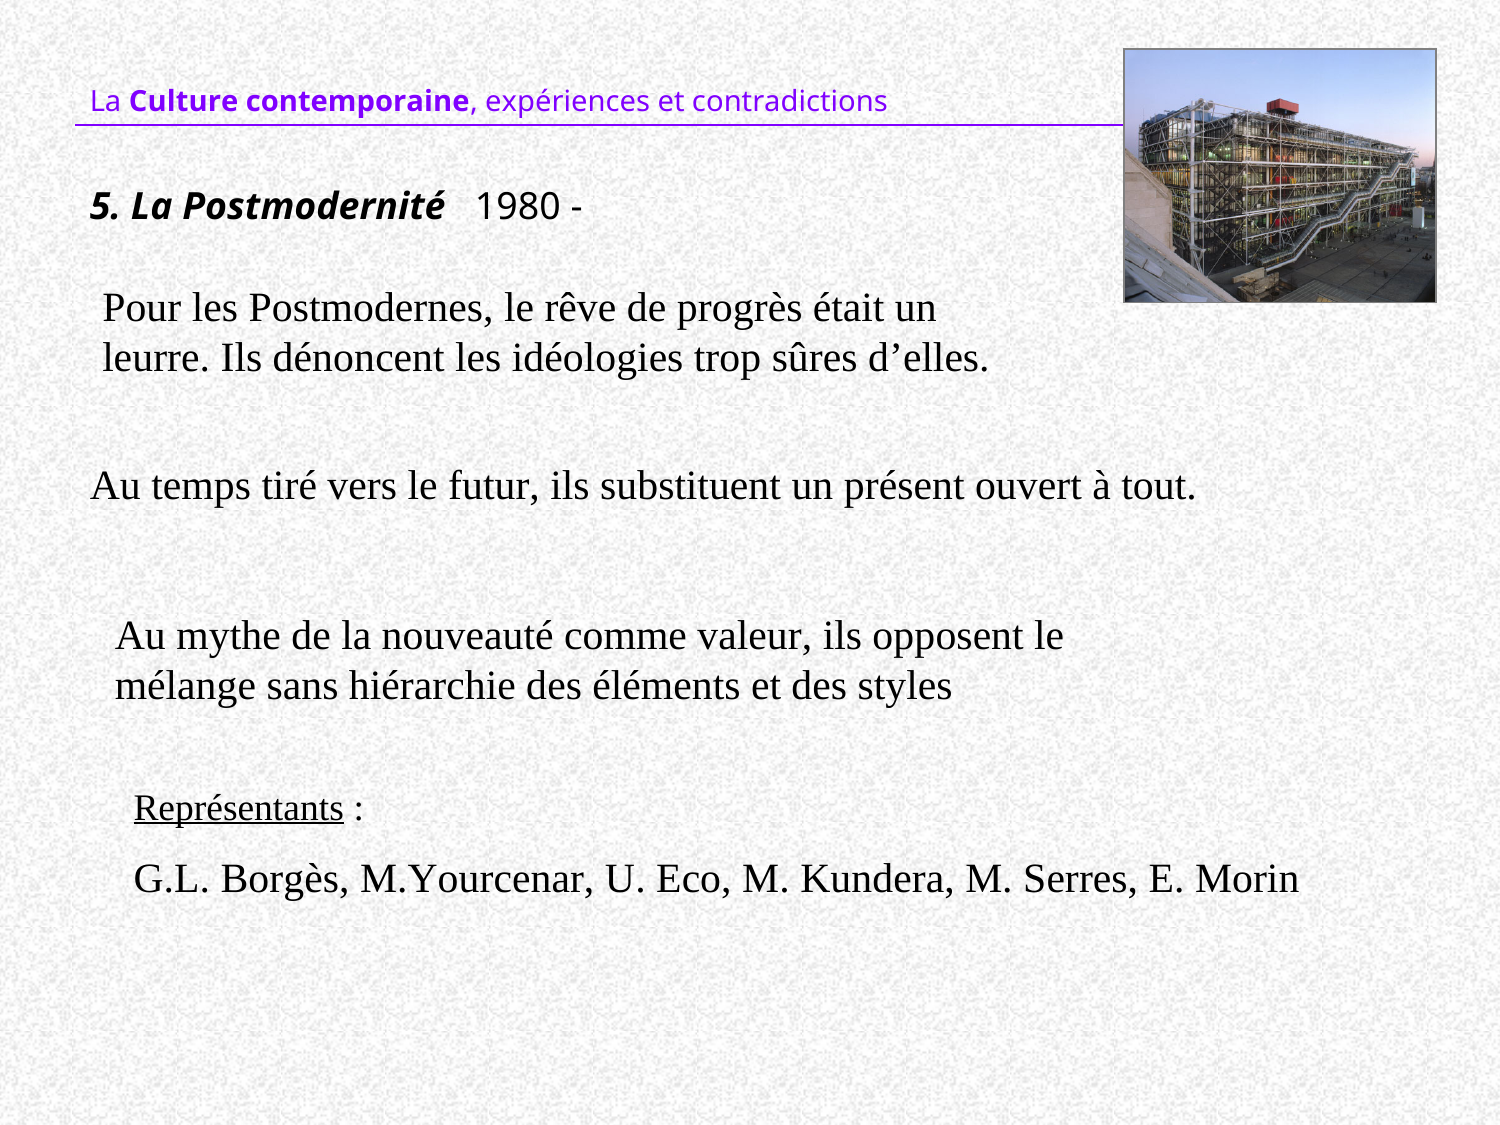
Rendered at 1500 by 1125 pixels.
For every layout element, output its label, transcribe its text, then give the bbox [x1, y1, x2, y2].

picture [0, 0, 1500, 1125]
text_box Au mythe de la nouveauté comme valeur, ils opposent le mélange sans hiérarchie des éléments et des styles [99, 599, 1088, 716]
text_box Représentants : G.L. Borgès, M.Yourcenar, U. Eco, M. Kundera, M. Serres, E. Morin [118, 774, 1382, 909]
text_box 5. La Postmodernité 1980 - [74, 174, 850, 236]
text_box Au temps tiré vers le futur, ils substituent un présent ouvert à tout. [75, 450, 1259, 516]
text_box Pour les Postmodernes, le rêve de progrès était un leurre. Ils dénoncent les idéologies trop sûres d’elles. [87, 272, 1055, 388]
text_box La Culture contemporaine, expériences et contradictions [74, 74, 1123, 126]
